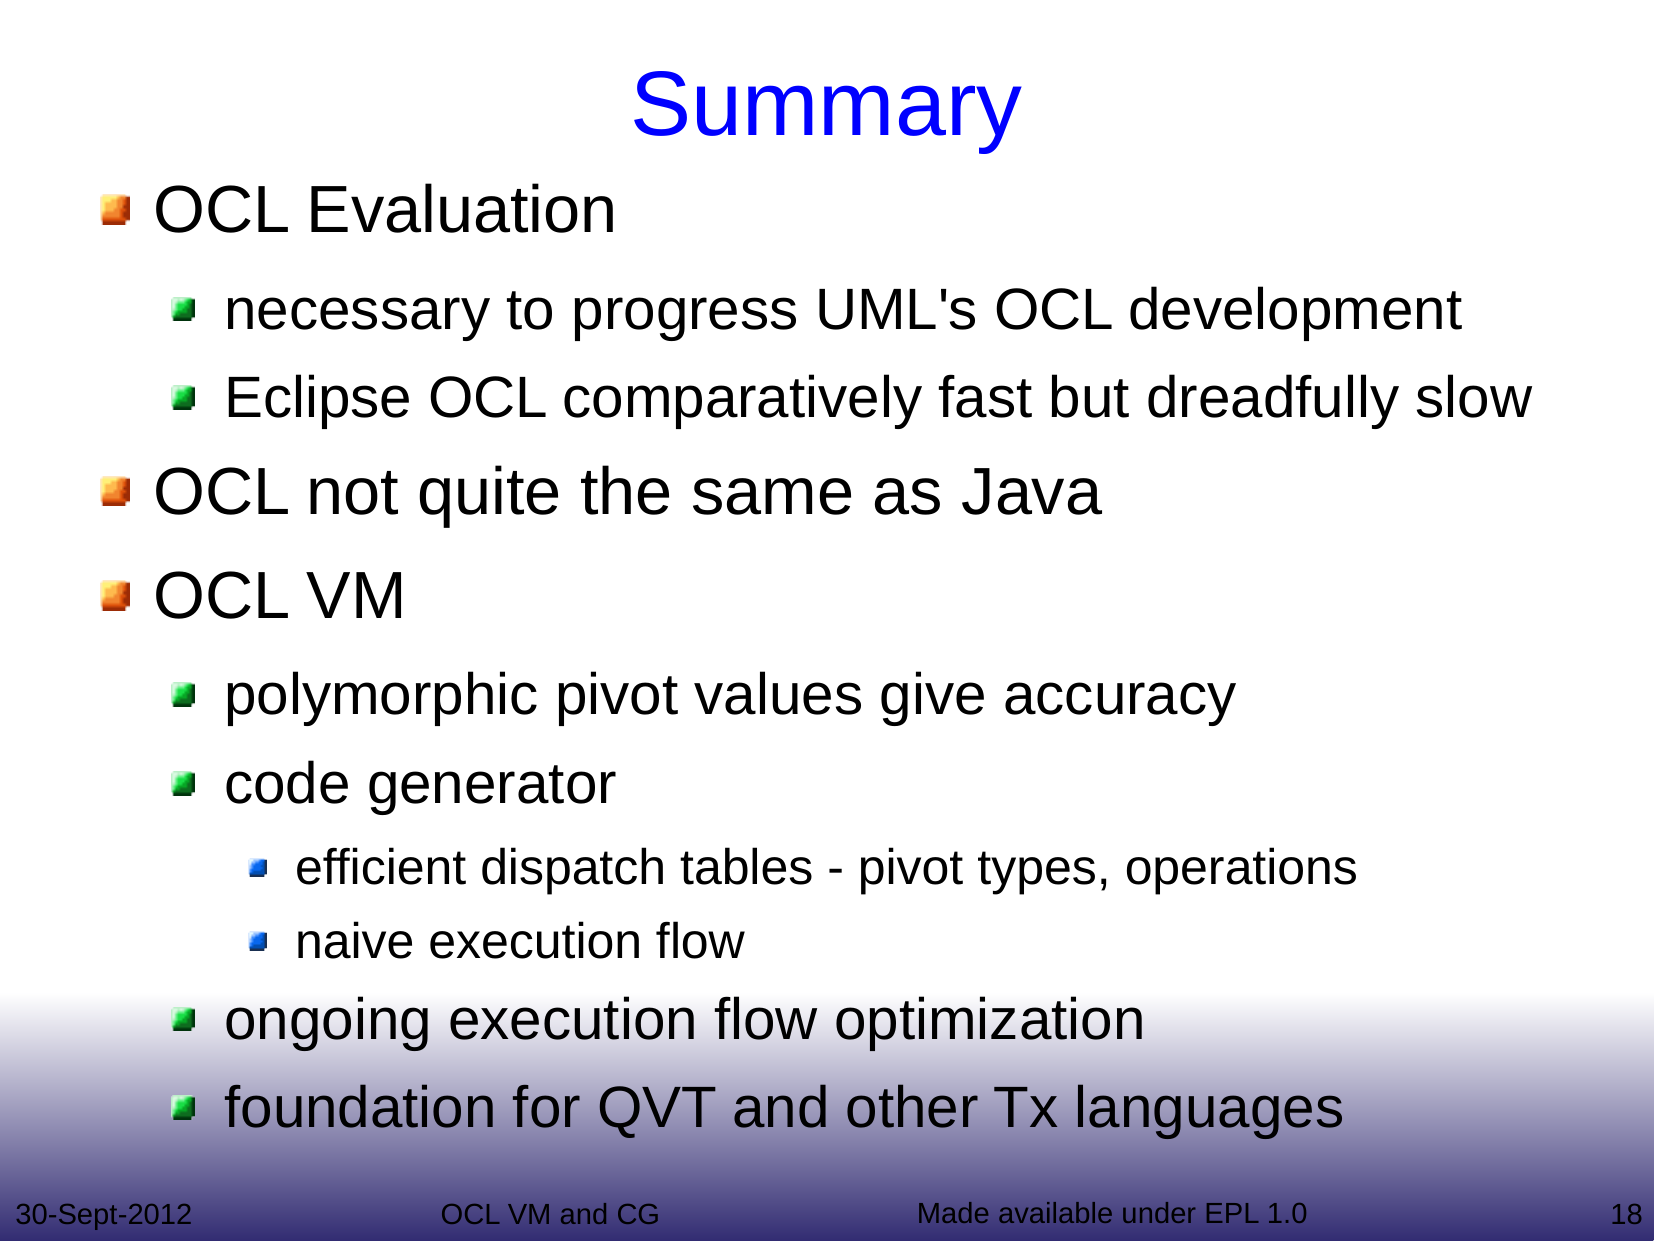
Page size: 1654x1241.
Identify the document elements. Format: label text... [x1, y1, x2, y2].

list OCL Evaluation necessary to progress UML's OCL development Eclipse OCL comparatively fast but dreadfully slow OCL not quite the same as Java OCL VM polymorphic pivot values give accuracy code generator efficient dispatch tables - pivot types, operations naive execution flow ongoing execution flow optimization foundation for QVT and other Tx languages [82, 172, 1571, 1139]
title Summary [82, 49, 1571, 158]
